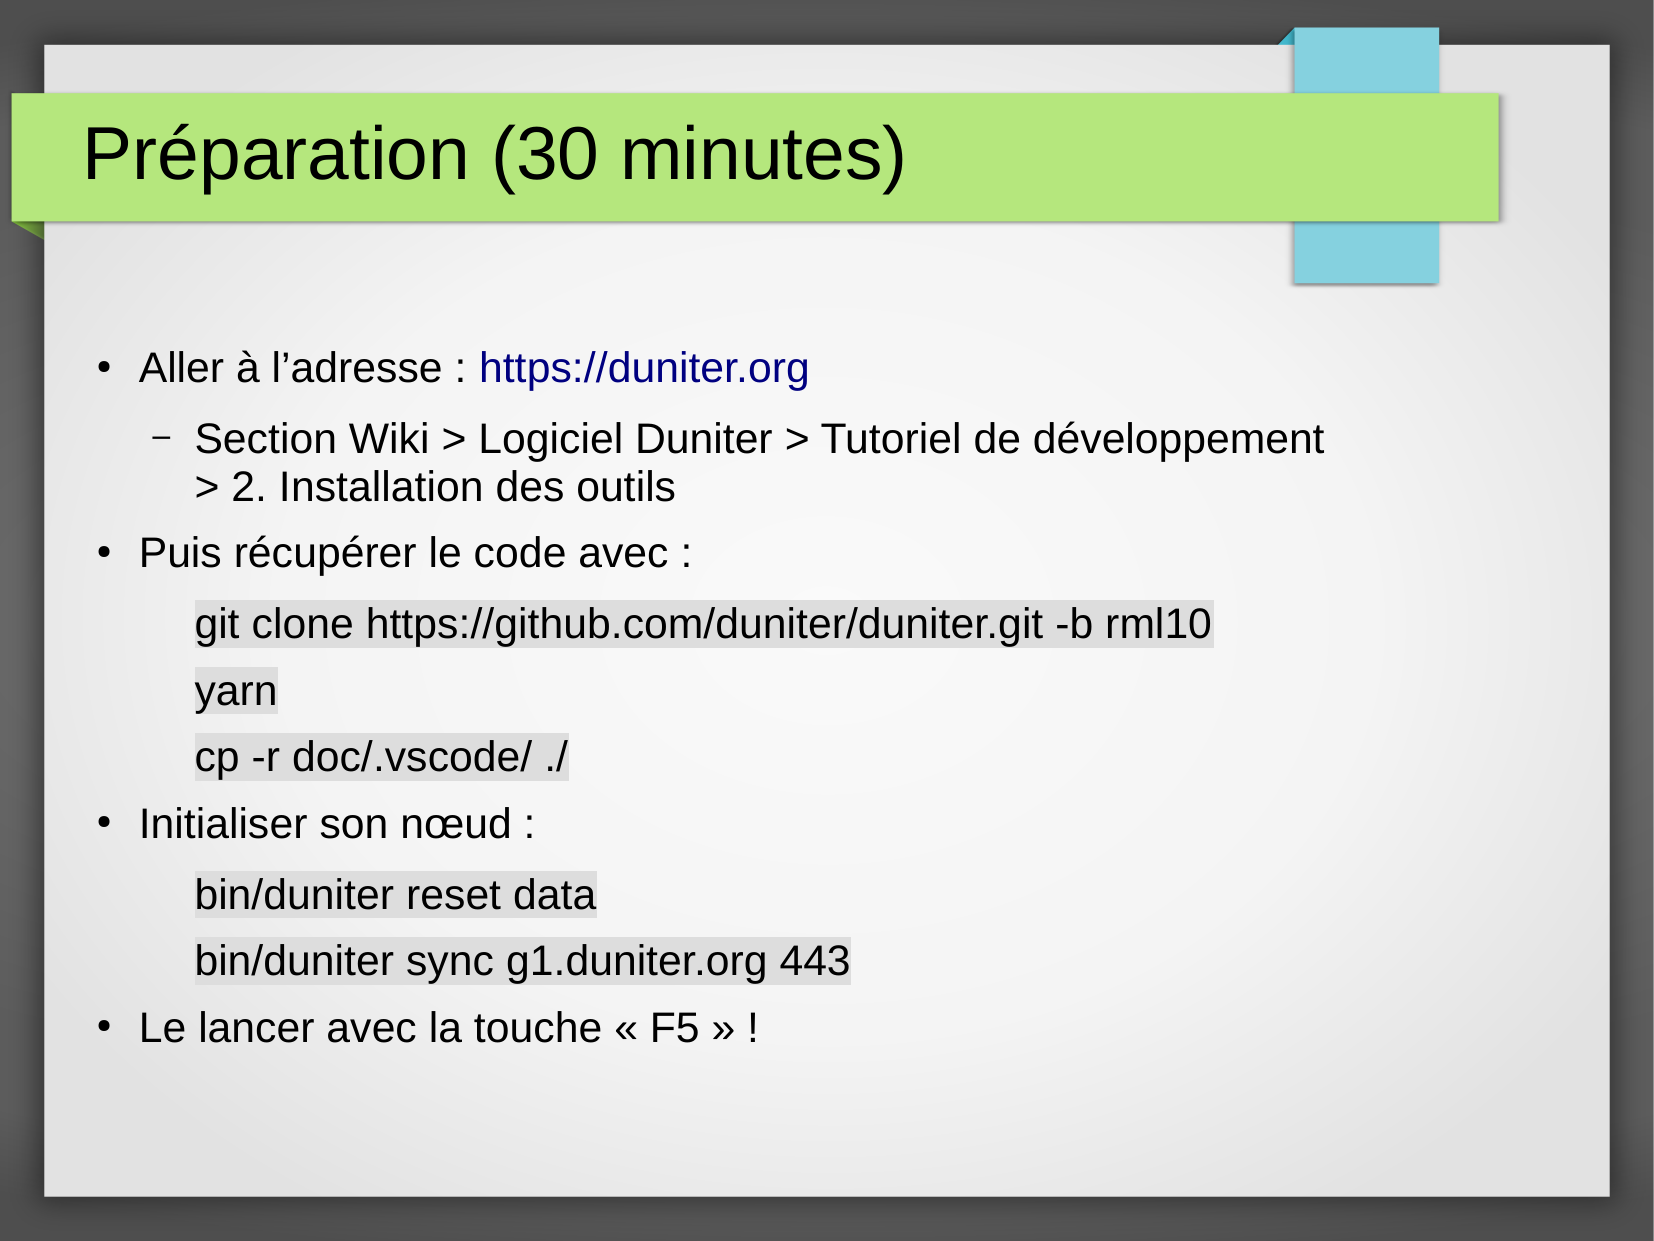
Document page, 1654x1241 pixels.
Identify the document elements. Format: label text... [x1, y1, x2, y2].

title Préparation (30 minutes) [82, 94, 1264, 213]
list Aller à l’adresse : https://duniter.org Section Wiki > Logiciel Duniter > Tutoriel de développement > 2. Installation des outils Puis récupérer le code avec : git clone https://github.com/duniter/duniter.git -b rml10 yarn cp -r doc/.vscode/ ./ Initialiser son nœud : bin/duniter reset data bin/duniter sync g1.duniter.org 443 Le lancer avec la touche « F5 » ! [82, 343, 1571, 1063]
picture [0, 0, 1654, 1241]
